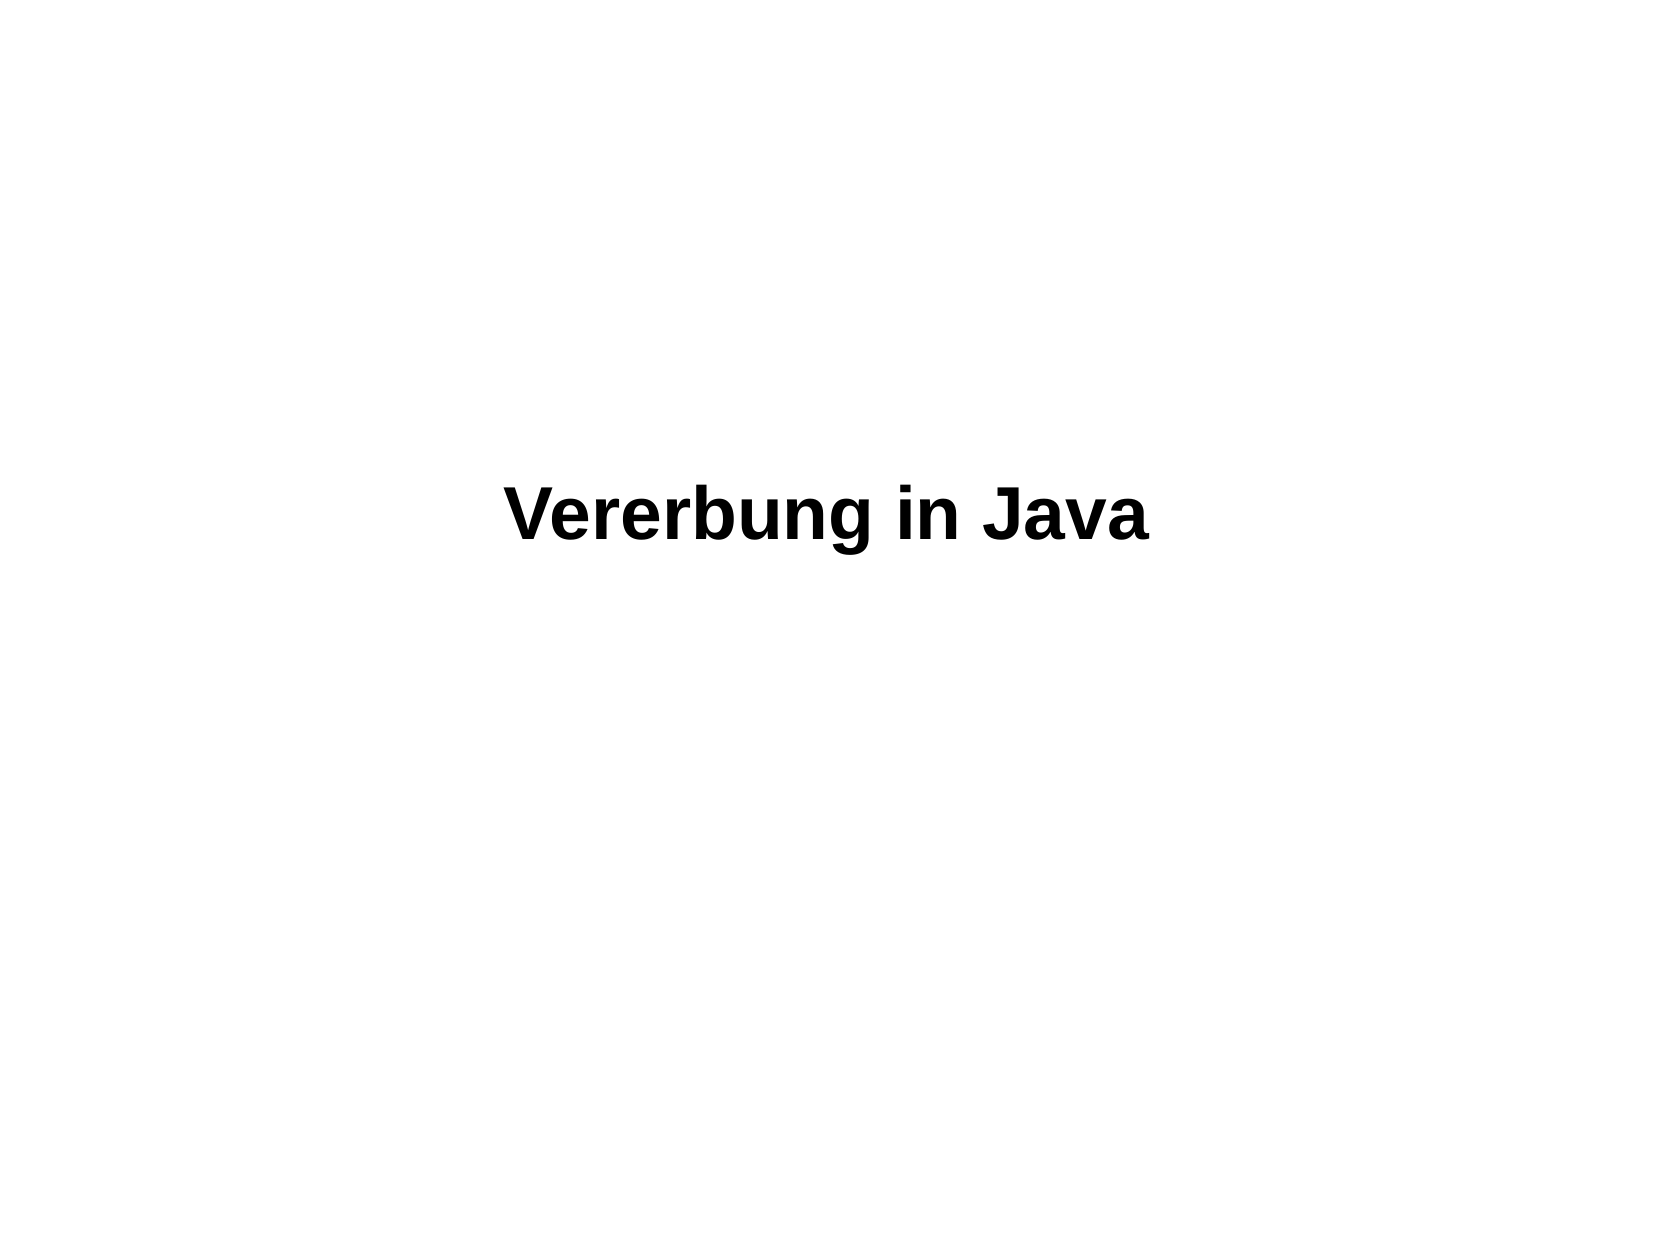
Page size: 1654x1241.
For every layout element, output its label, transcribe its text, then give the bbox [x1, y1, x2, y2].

title Vererbung in Java [82, 417, 1571, 610]
